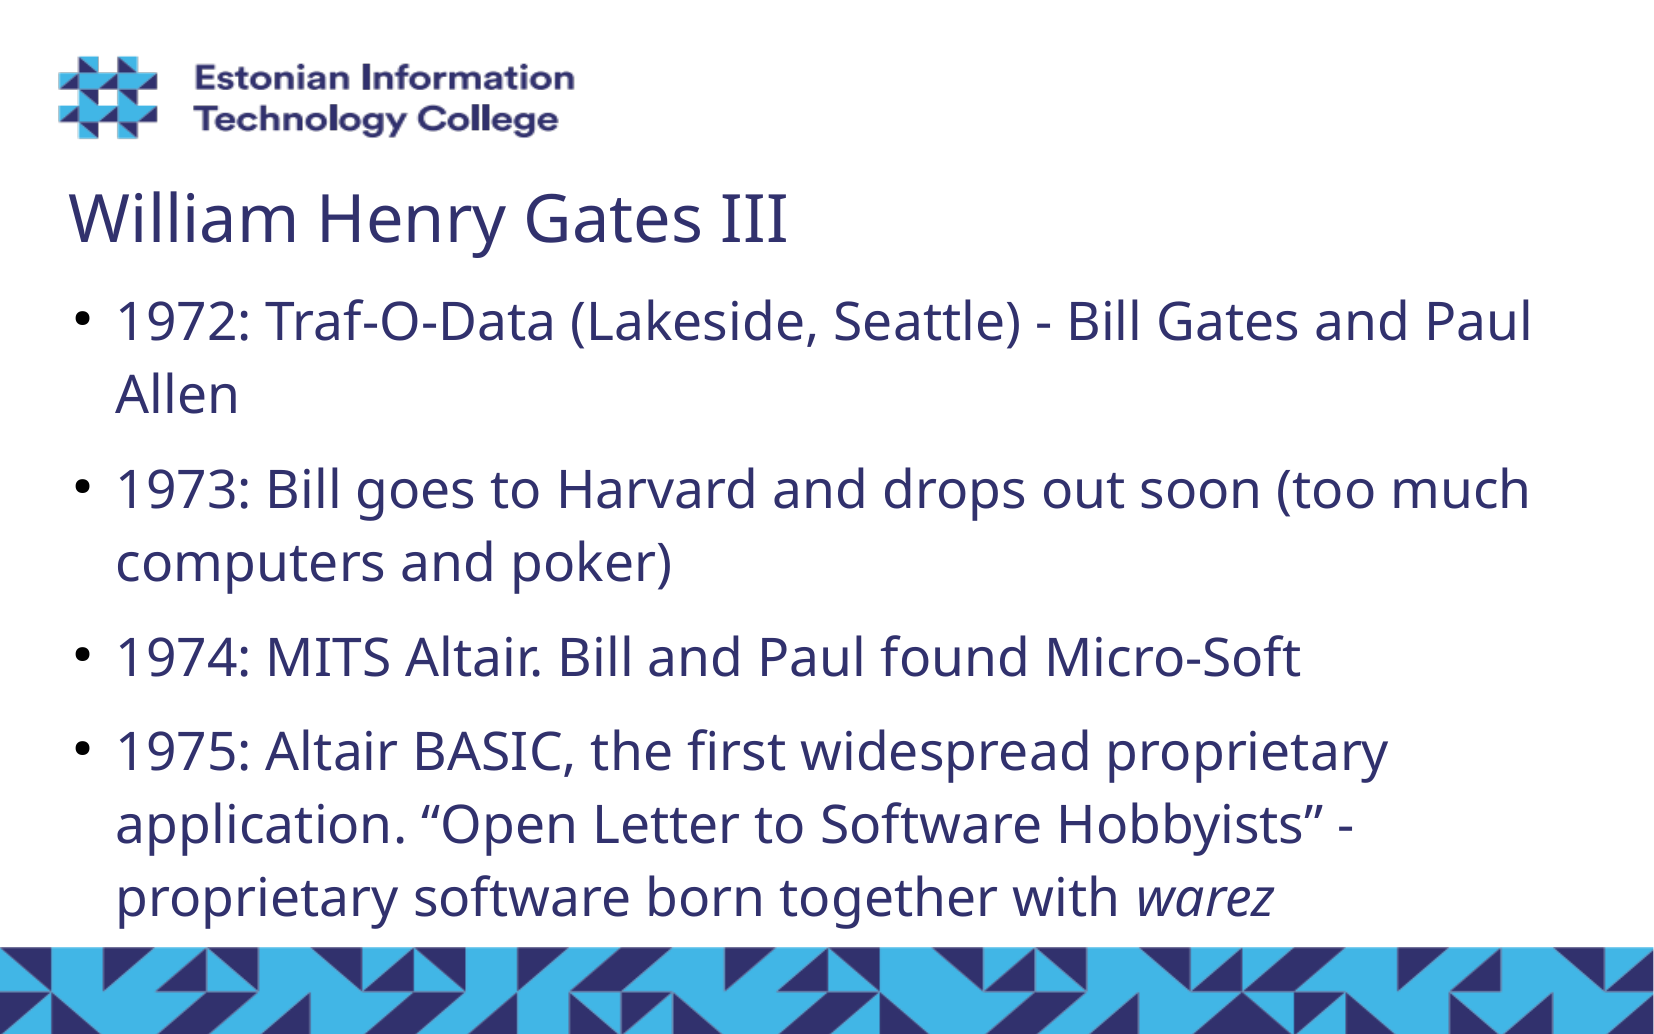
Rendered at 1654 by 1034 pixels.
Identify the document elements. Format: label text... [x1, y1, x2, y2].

list 1972: Traf-O-Data (Lakeside, Seattle) - Bill Gates and Paul Allen 1973: Bill goes to Harvard and drops out soon (too much computers and poker) 1974: MITS Altair. Bill and Paul found Micro-Soft 1975: Altair BASIC, the first widespread proprietary application. “Open Letter to Software Hobbyists” - proprietary software born together with warez [59, 283, 1595, 936]
title William Henry Gates III [68, 147, 1536, 283]
